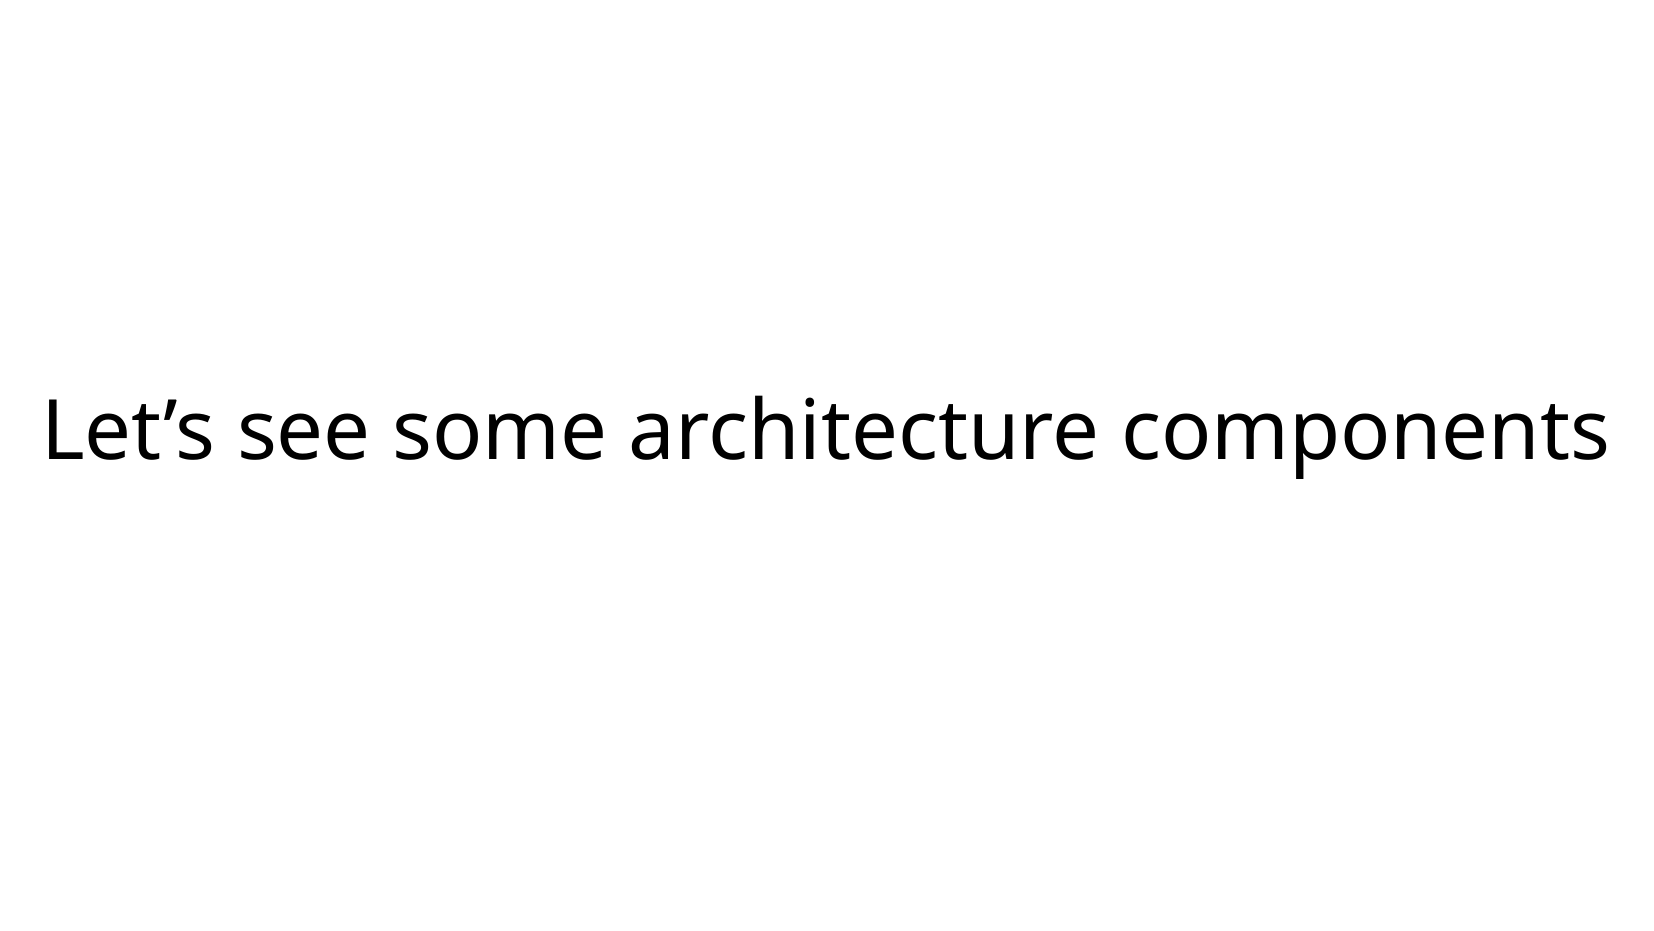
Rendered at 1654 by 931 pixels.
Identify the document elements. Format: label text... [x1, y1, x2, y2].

title Let’s see some architecture components [0, 349, 1654, 506]
